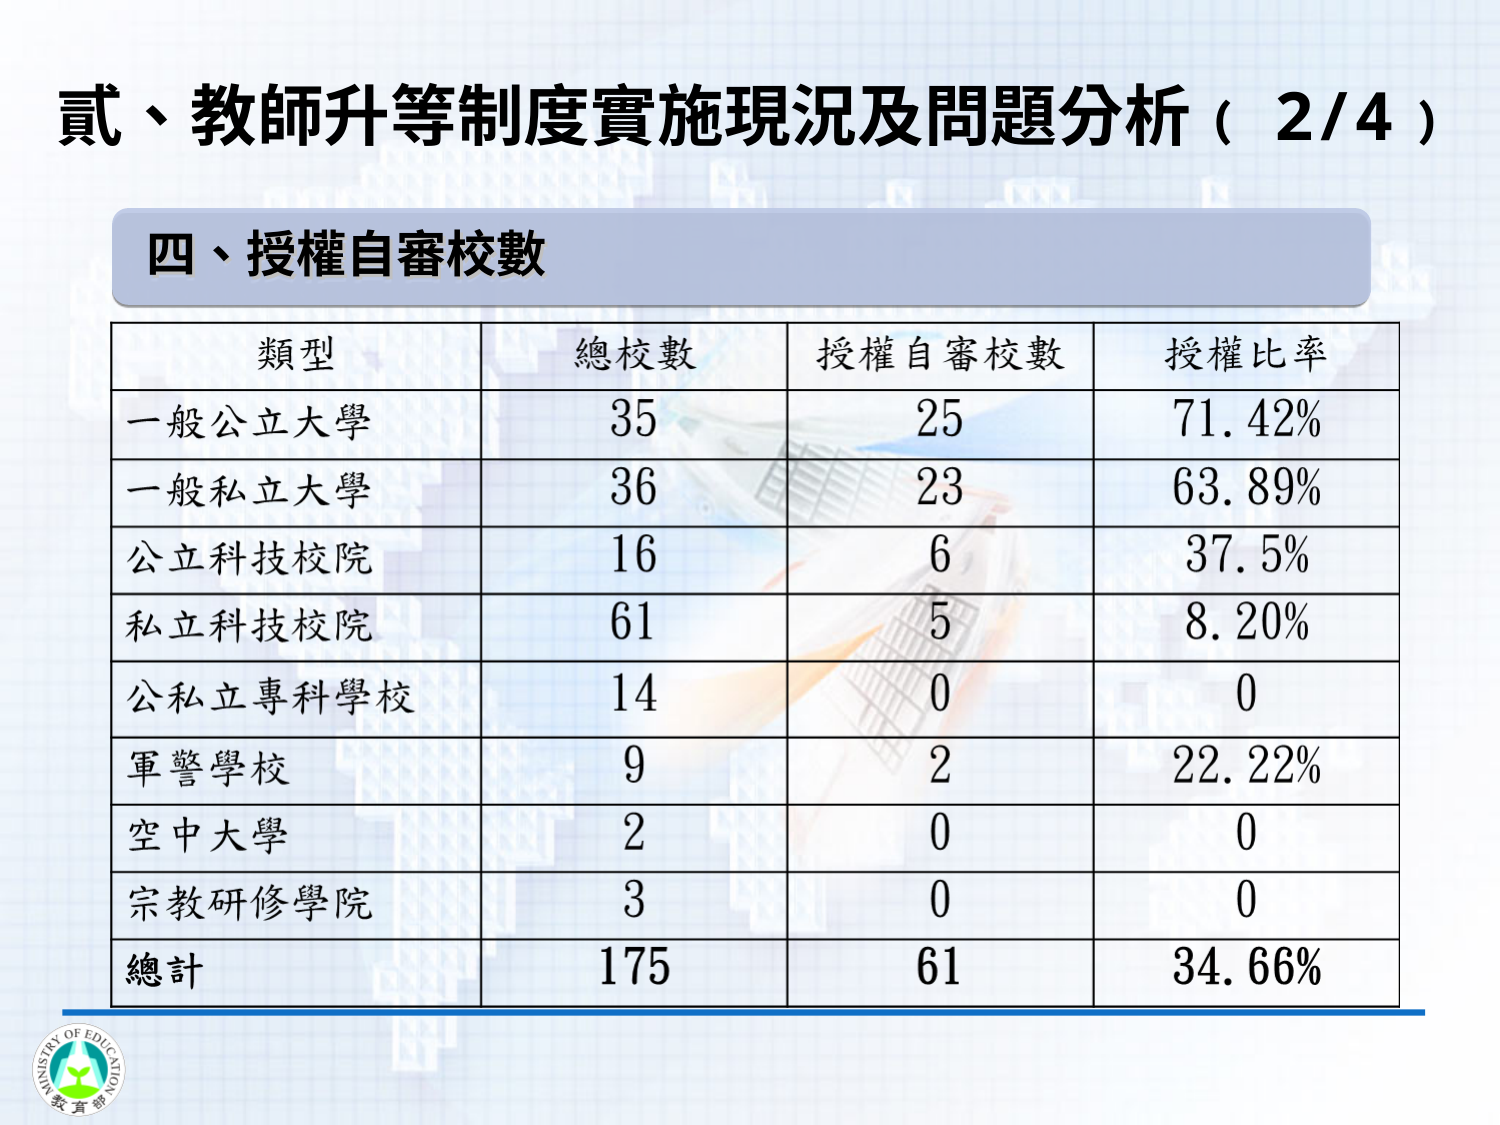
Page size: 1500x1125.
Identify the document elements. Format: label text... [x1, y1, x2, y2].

text_box 貳、教師升等制度實施現況及問題分析﹙2/4﹚ [41, 66, 1453, 163]
text_box 四、授權自審校數 [112, 208, 1372, 305]
picture [97, 313, 1400, 1026]
